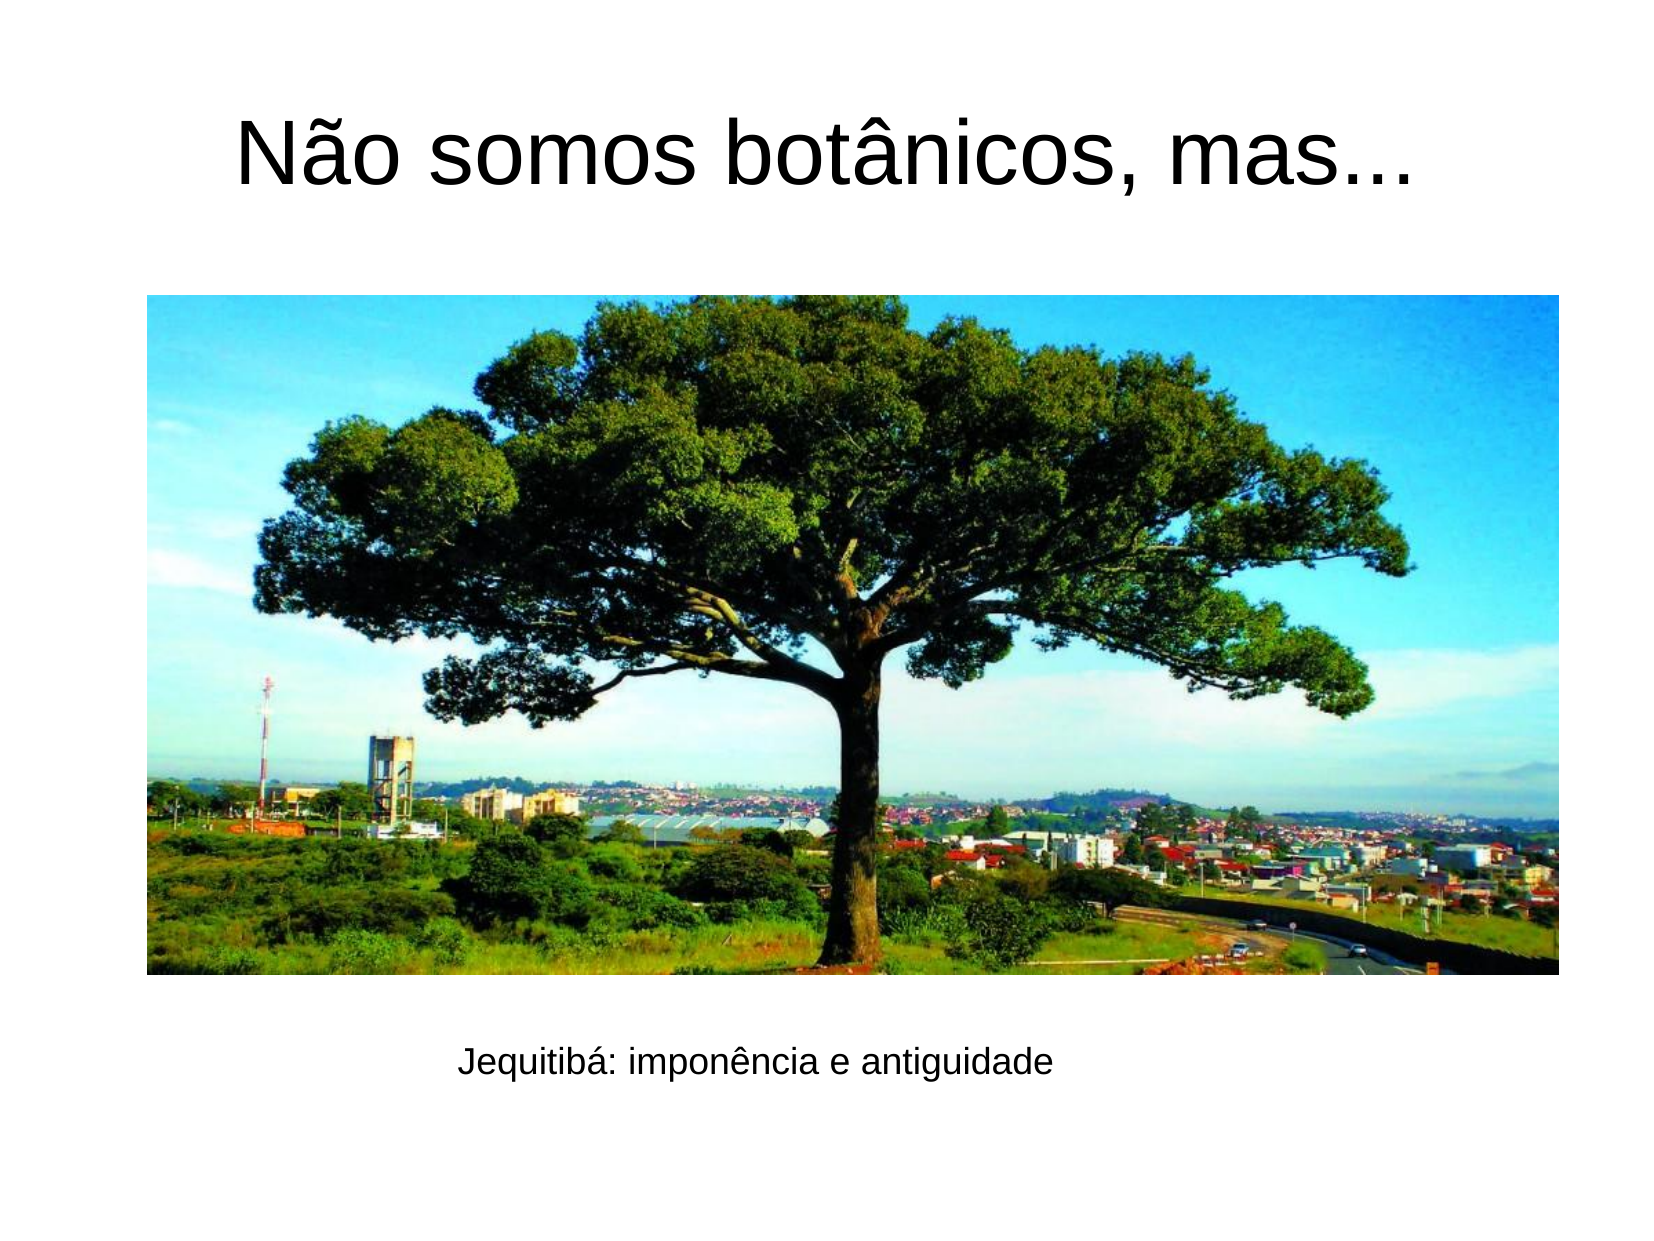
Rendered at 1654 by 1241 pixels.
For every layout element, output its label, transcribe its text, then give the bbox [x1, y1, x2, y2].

title Não somos botânicos, mas... [82, 49, 1571, 257]
picture [147, 295, 1559, 975]
text_box Jequitibá: imponência e antiguidade [442, 1033, 1595, 1091]
